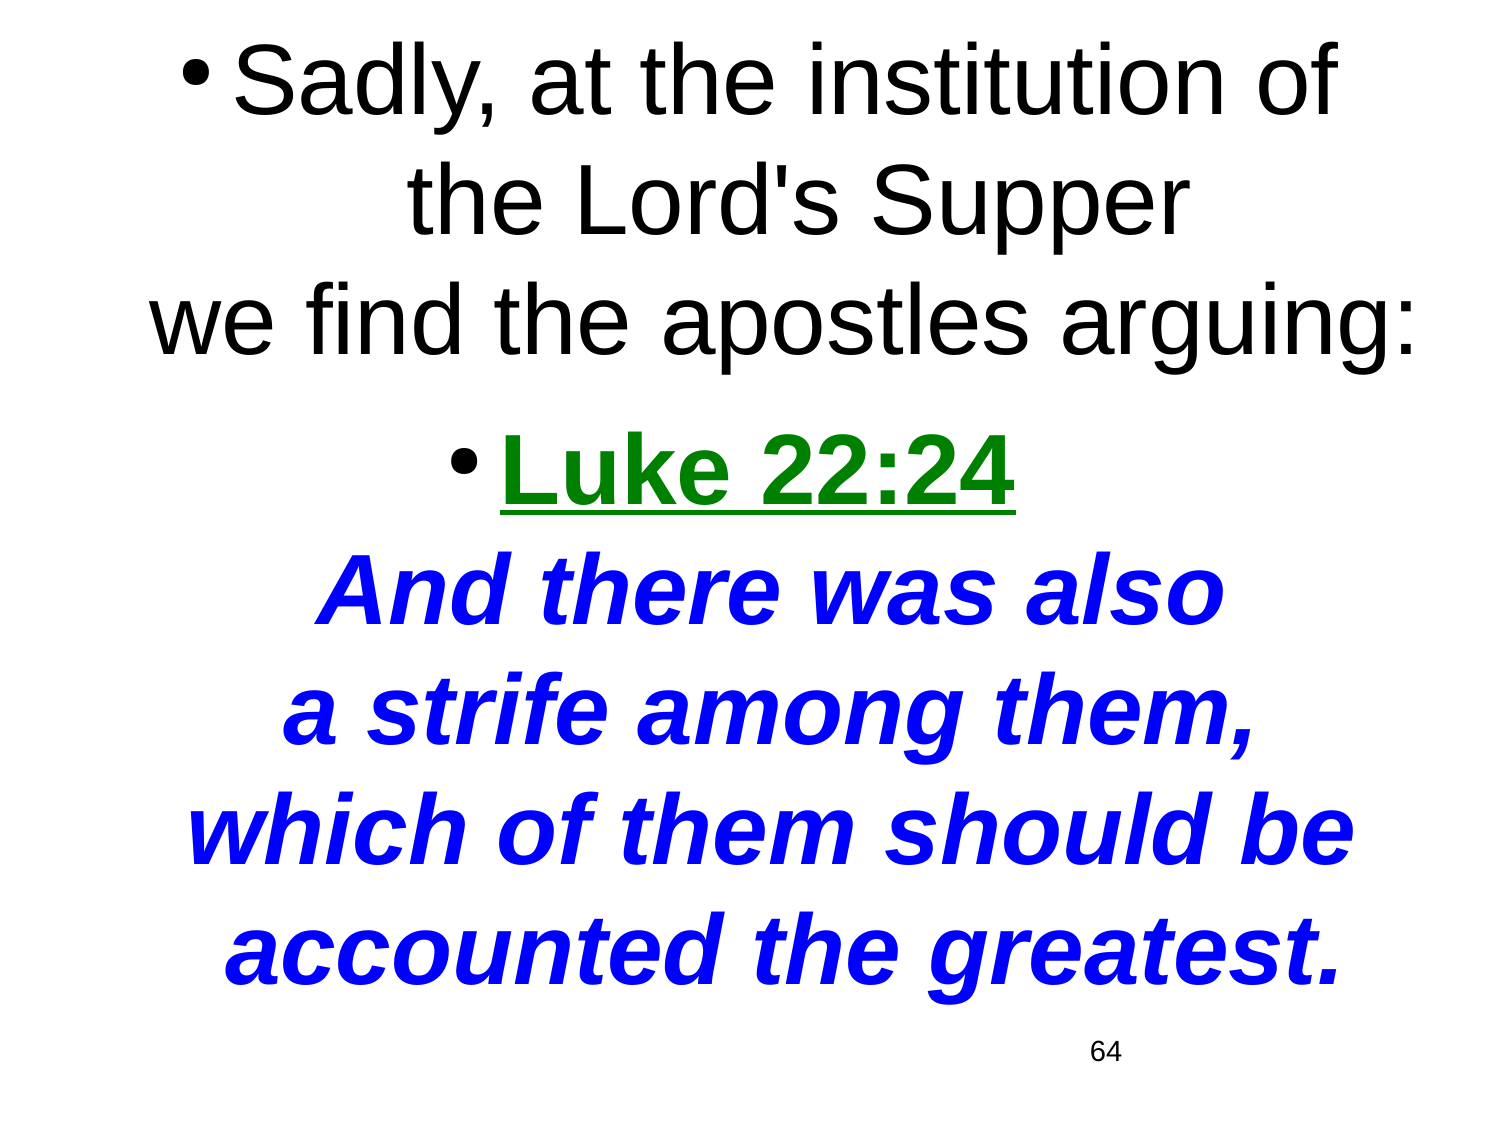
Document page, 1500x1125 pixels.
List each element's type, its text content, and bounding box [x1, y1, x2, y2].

list Sadly, at the institution of the Lord's Supper we find the apostles arguing: Luke 22:24 And there was also a strife among them, which of them should be accounted the greatest. [15, 15, 1486, 1111]
